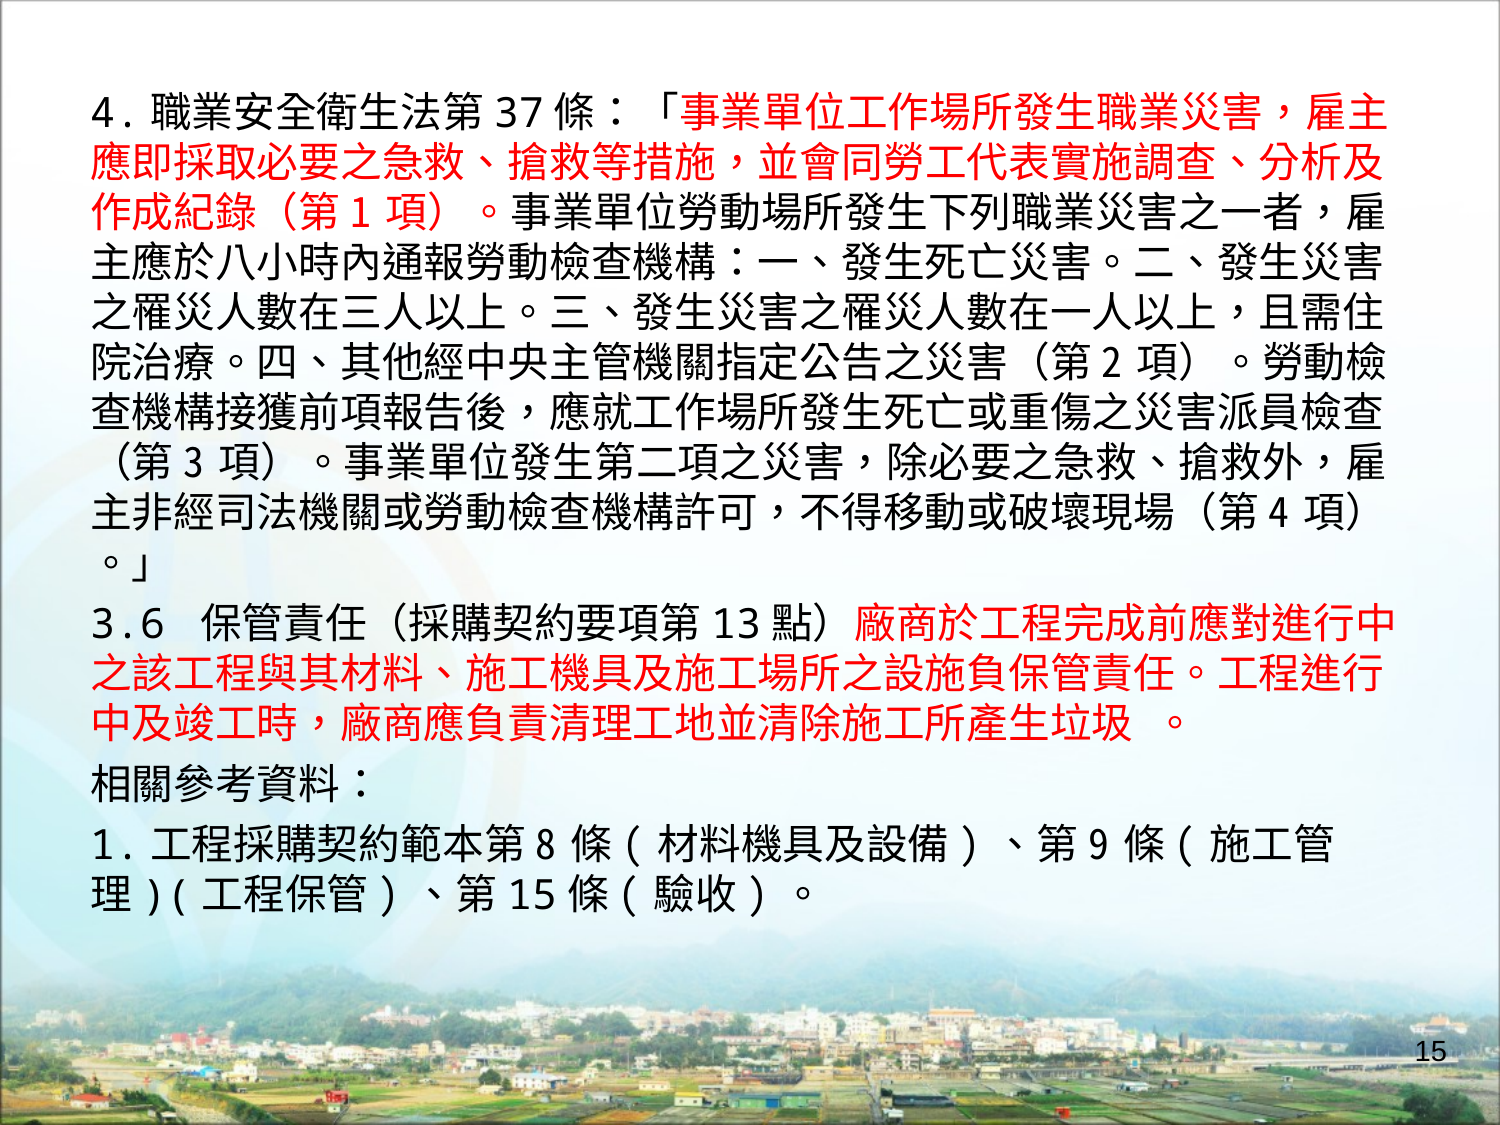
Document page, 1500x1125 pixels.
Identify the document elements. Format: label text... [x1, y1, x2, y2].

text_box <編號> [1111, 1024, 1462, 1103]
list 4.職業安全衛生法第37條：「事業單位工作場所發生職業災害，雇主應即採取必要之急救、搶救等措施，並會同勞工代表實施調查、分析及作成紀錄（第1項）。事業單位勞動場所發生下列職業災害之一者，雇主應於八小時內通報勞動檢查機構：一、發生死亡災害。二、發生災害之罹災人數在三人以上。三、發生災害之罹災人數在一人以上，且需住院治療。四、其他經中央主管機關指定公告之災害（第2項）。勞動檢查機構接獲前項報告後，應就工作場所發生死亡或重傷之災害派員檢查（第3項）。事業單位發生第二項之災害，除必要之急救、搶救外，雇主非經司法機關或勞動檢查機構許可，不得移動或破壞現場（第4項）。」 3.6 保管責任（採購契約要項第13點）廠商於工程完成前應對進行中之該工程與其材料、施工機具及施工場所之設施負保管責任。工程進行中及竣工時，廠商應負責清理工地並清除施工所產生垃圾 。 相關參考資料： 1.工程採購契約範本第8條(材料機具及設備)、第9條(施工管理)(工程保管)、第15條(驗收)。 [75, 78, 1426, 929]
picture [0, 0, 1500, 1125]
